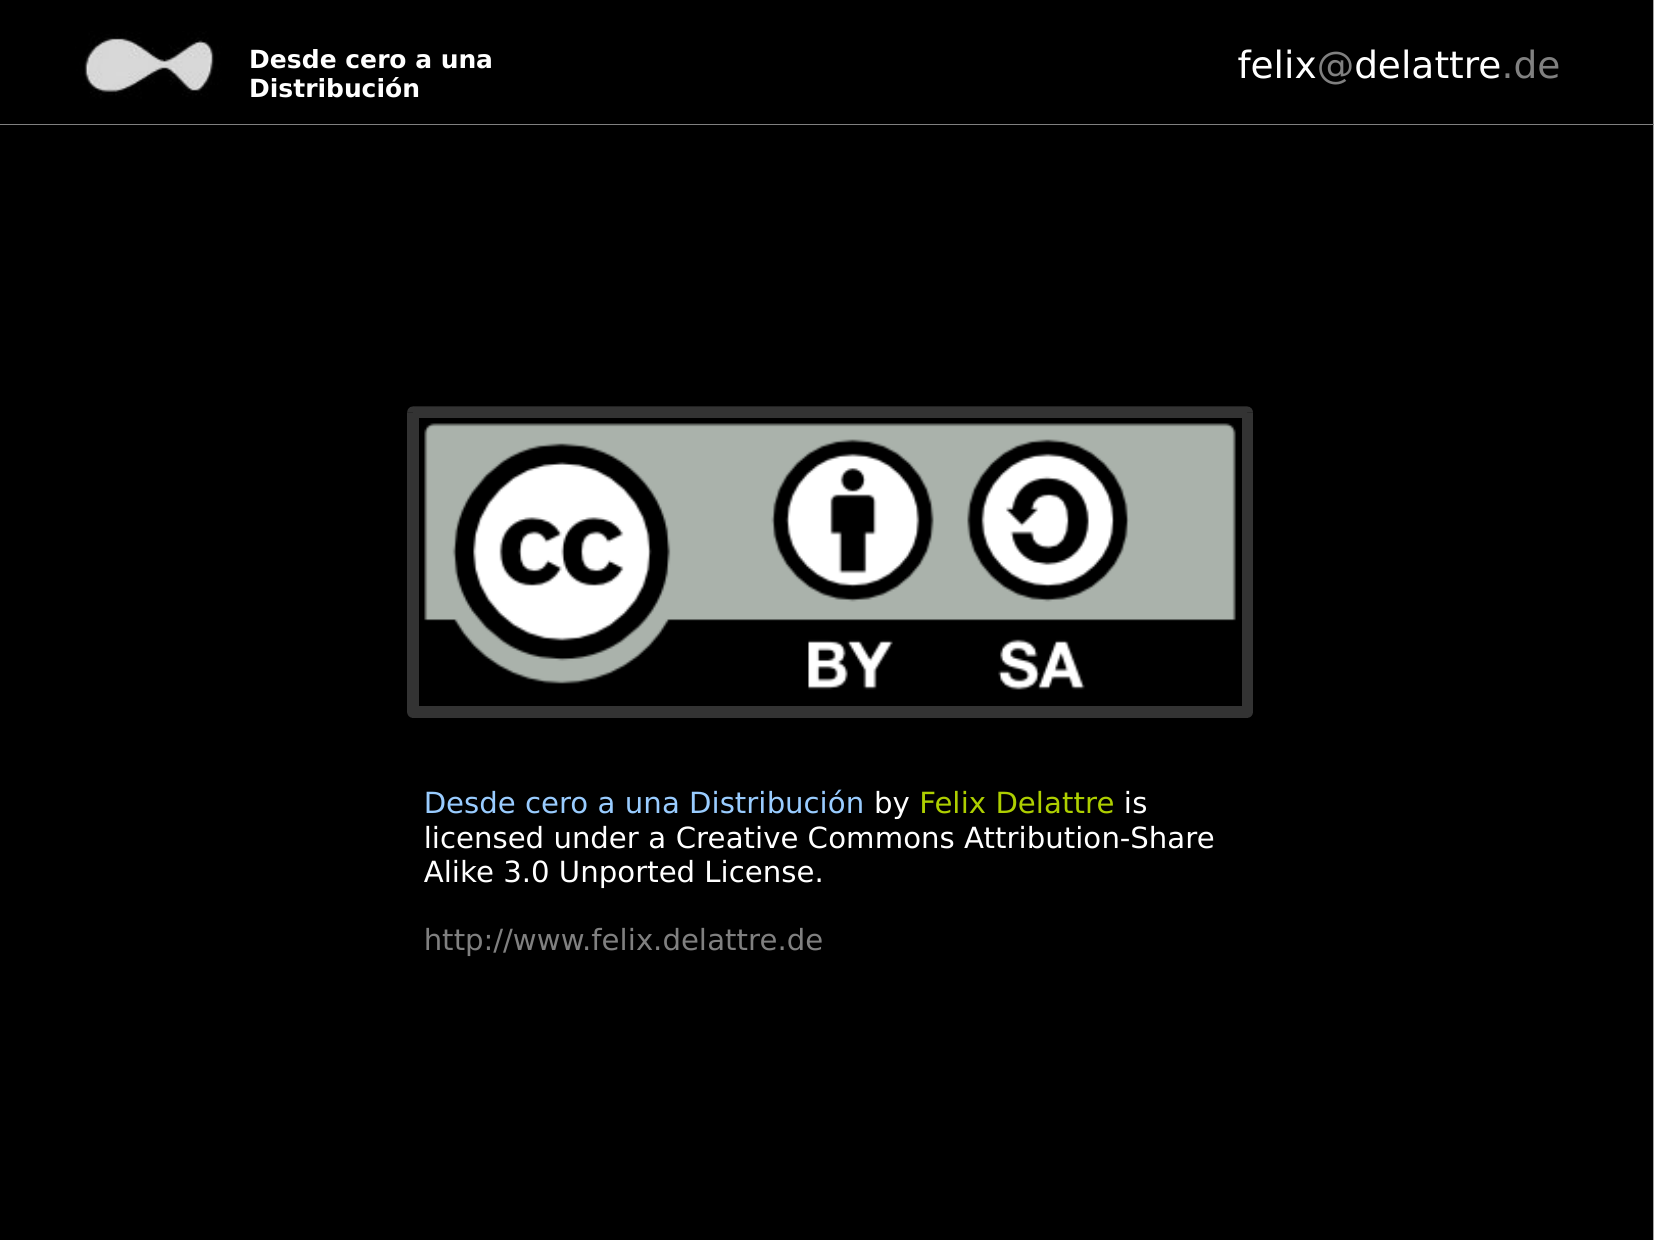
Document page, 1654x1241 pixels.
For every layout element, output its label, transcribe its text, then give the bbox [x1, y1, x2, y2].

picture [62, 31, 229, 104]
picture [407, 406, 1253, 718]
text_box Desde cero a una Distribución by Felix Delattre is licensed under a Creative Commons Attribution-Share Alike 3.0 Unported License. http://www.felix.delattre.de [409, 779, 1276, 966]
